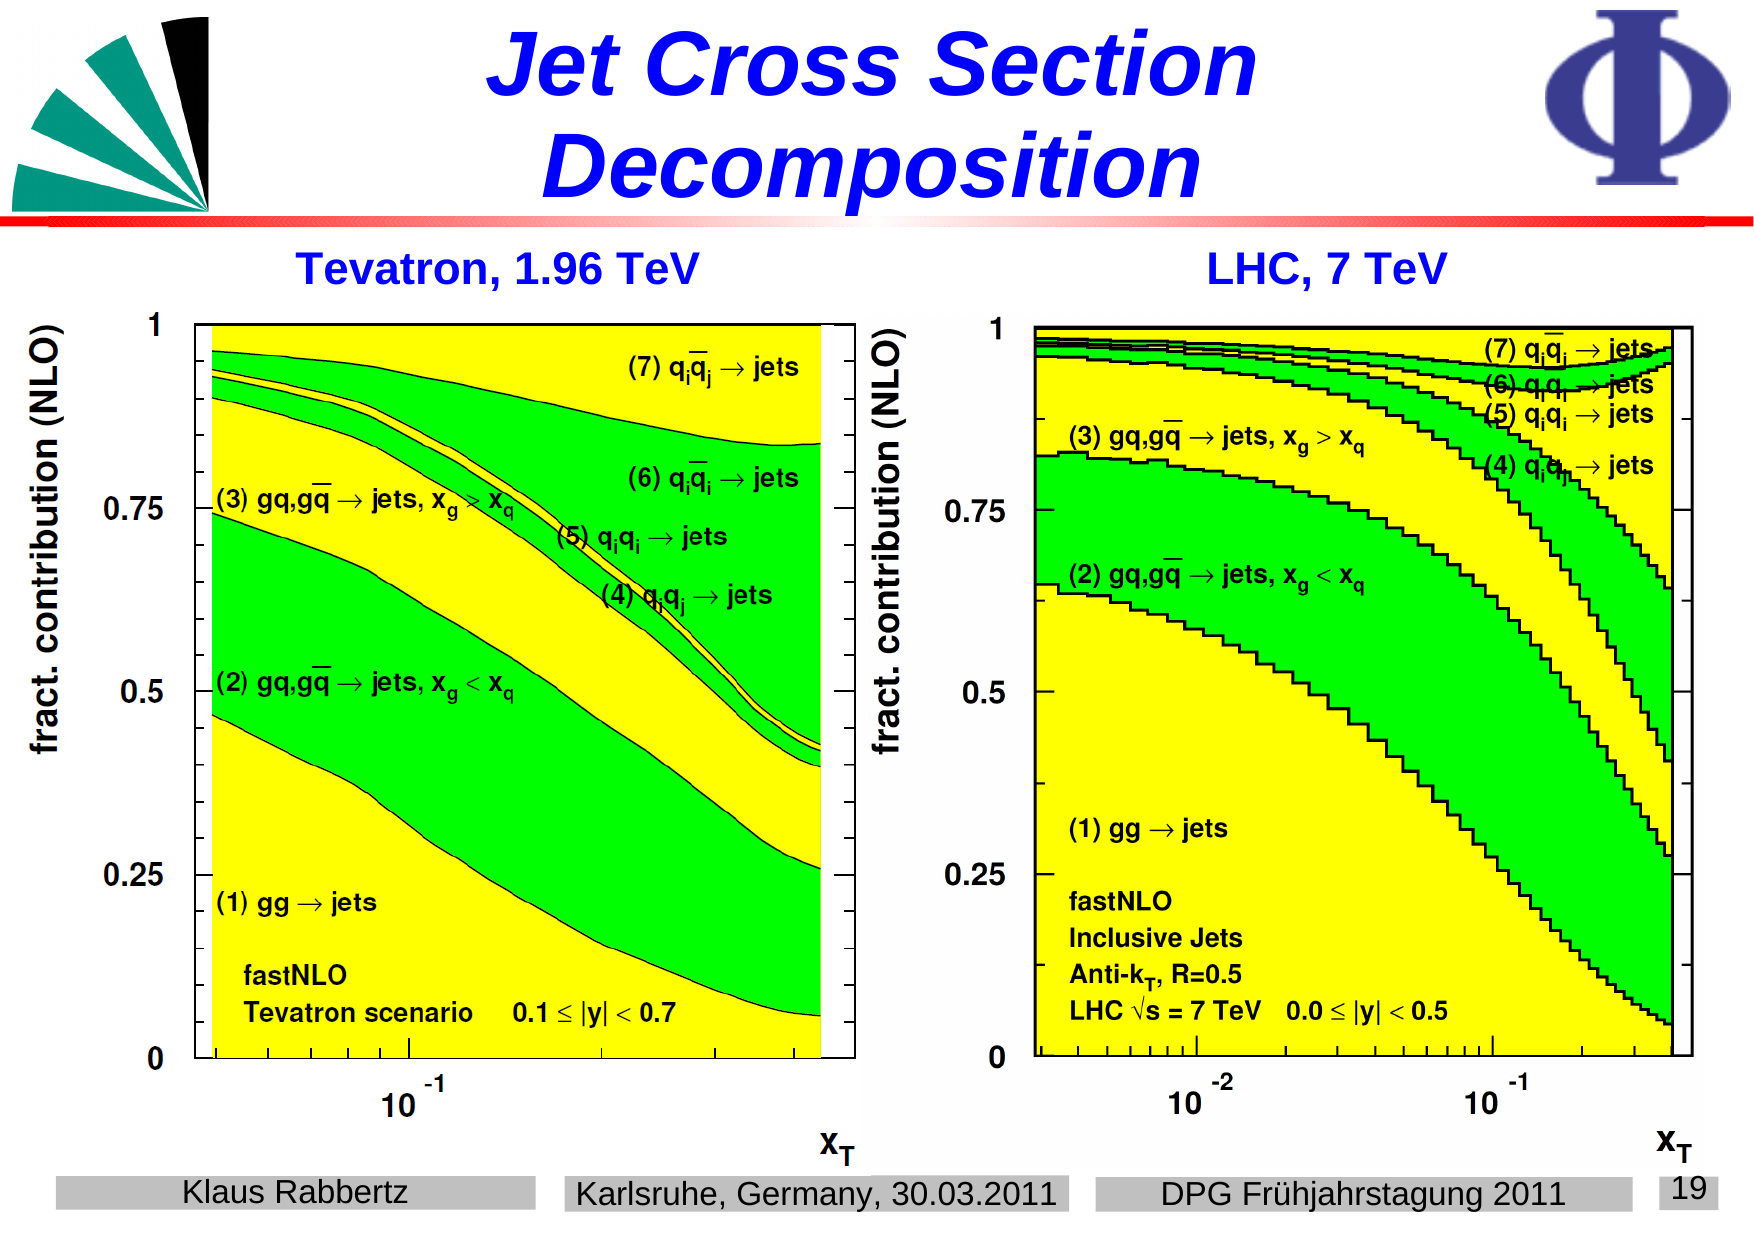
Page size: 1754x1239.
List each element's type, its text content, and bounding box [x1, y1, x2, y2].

text_box LHC, 7 TeV [1194, 236, 1461, 300]
title Jet Cross Section Decomposition [220, 11, 1525, 218]
picture [19, 310, 1705, 1176]
picture [1545, 10, 1731, 185]
text_box Tevatron, 1.96 TeV [283, 236, 713, 300]
picture [12, 17, 209, 214]
